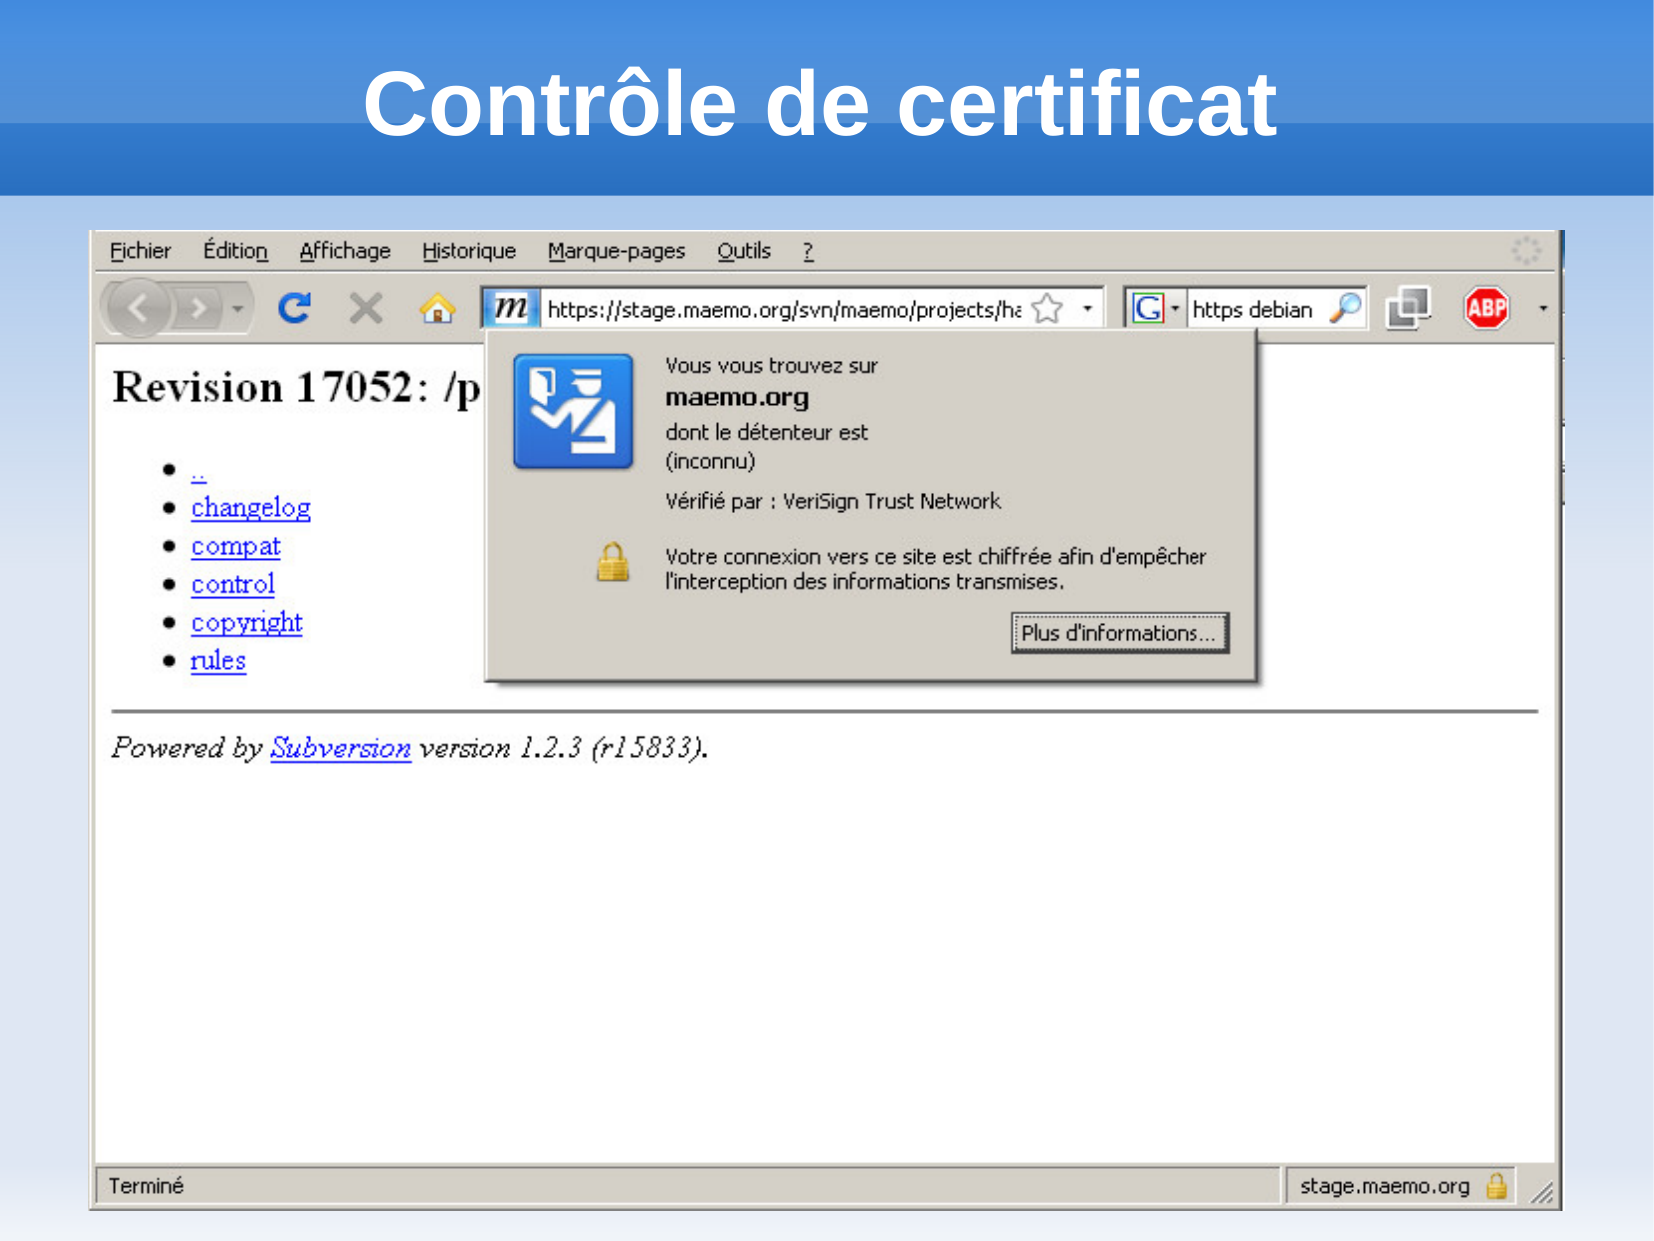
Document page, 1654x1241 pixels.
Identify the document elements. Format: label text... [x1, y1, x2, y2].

picture [0, 0, 1654, 1241]
title Contrôle de certificat [76, 7, 1565, 200]
